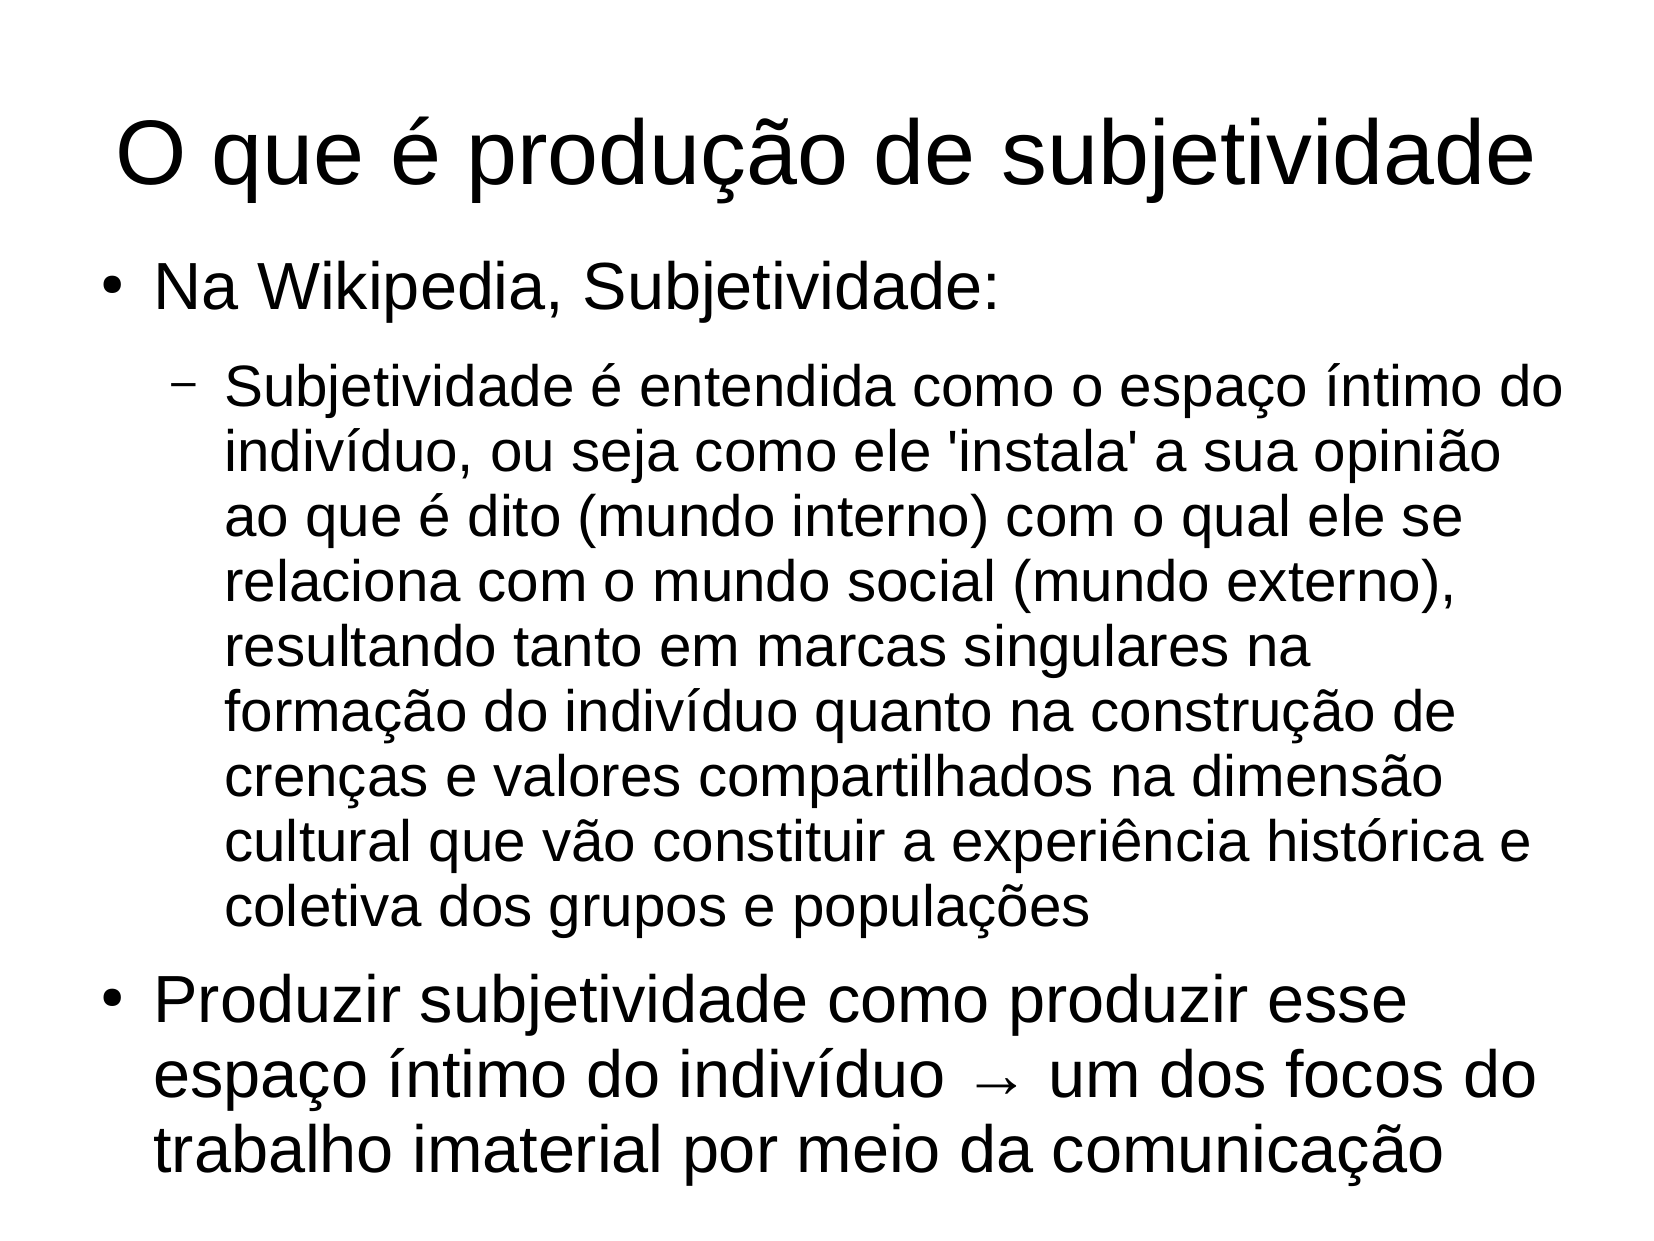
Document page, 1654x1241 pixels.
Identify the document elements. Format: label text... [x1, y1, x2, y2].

list Na Wikipedia, Subjetividade: Subjetividade é entendida como o espaço íntimo do indivíduo, ou seja como ele 'instala' a sua opinião ao que é dito (mundo interno) com o qual ele se relaciona com o mundo social (mundo externo), resultando tanto em marcas singulares na formação do indivíduo quanto na construção de crenças e valores compartilhados na dimensão cultural que vão constituir a experiência histórica e coletiva dos grupos e populações Produzir subjetividade como produzir esse espaço íntimo do indivíduo → um dos focos do trabalho imaterial por meio da comunicação [82, 249, 1571, 969]
title O que é produção de subjetividade [82, 49, 1571, 249]
